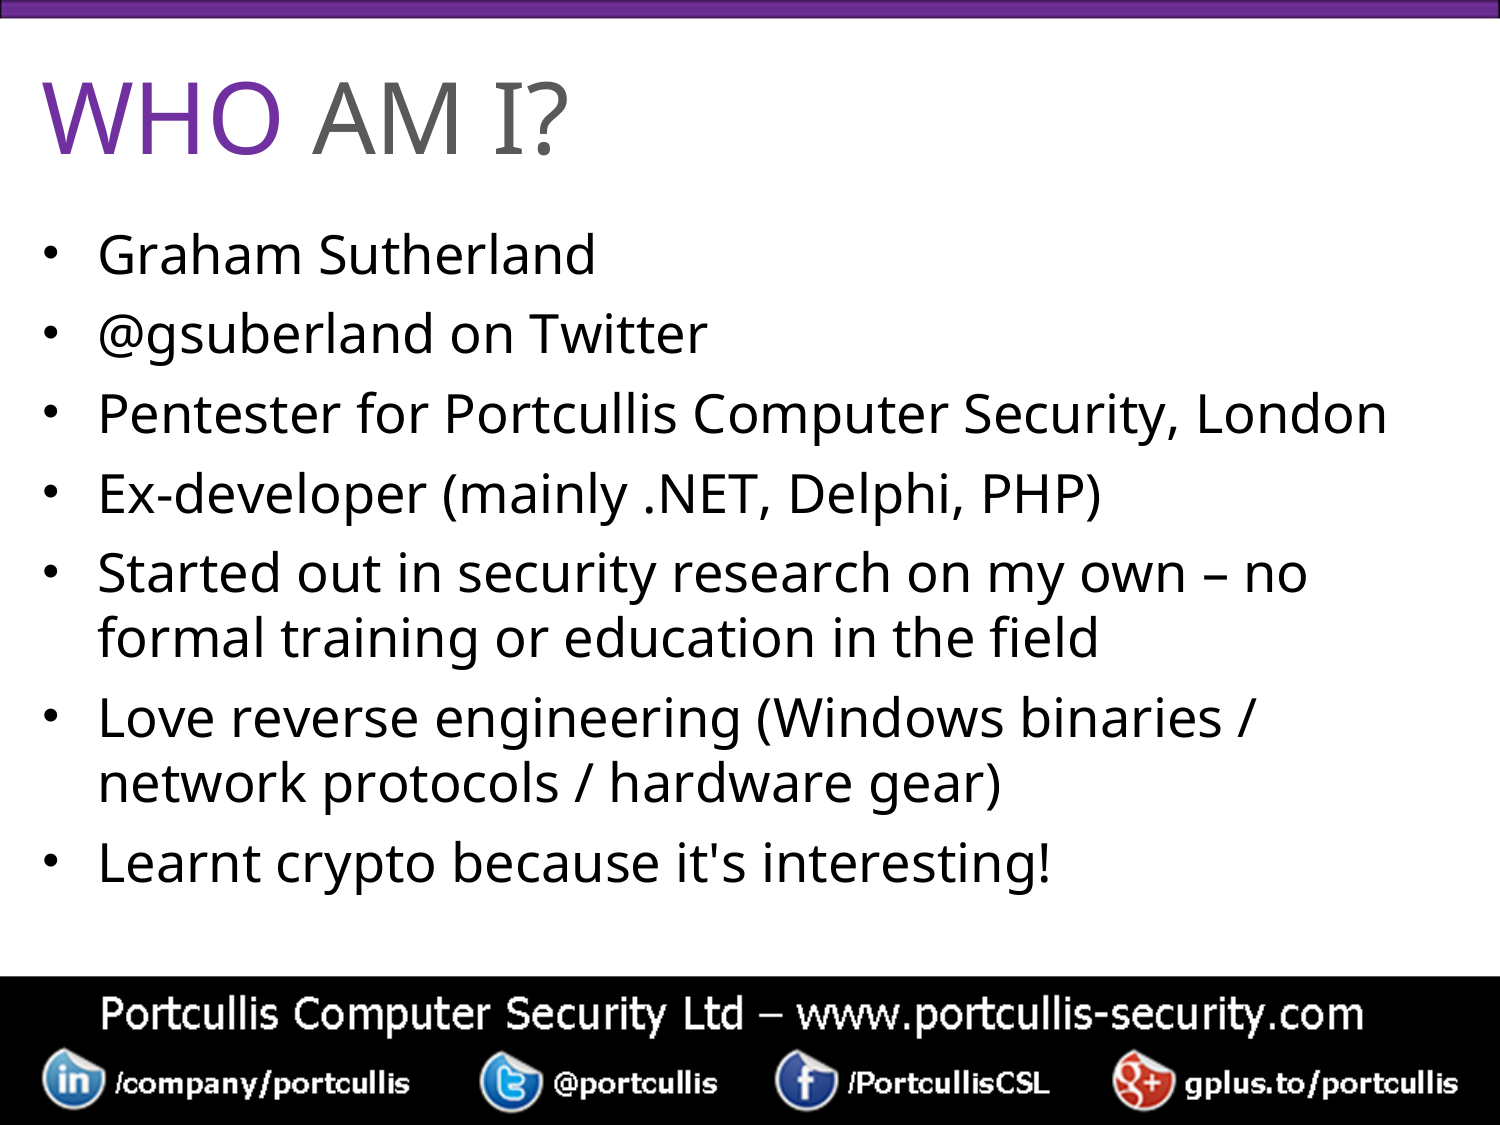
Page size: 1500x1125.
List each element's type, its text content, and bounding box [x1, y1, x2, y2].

title WHO AM I? [41, 42, 1434, 202]
picture [0, 0, 1500, 1125]
list Graham Sutherland @gsuberland on Twitter Pentester for Portcullis Computer Security, London Ex-developer (mainly .NET, Delphi, PHP) Started out in security research on my own – no formal training or education in the field Love reverse engineering (Windows binaries / network protocols / hardware gear) Learnt crypto because it's interesting! [41, 219, 1428, 965]
